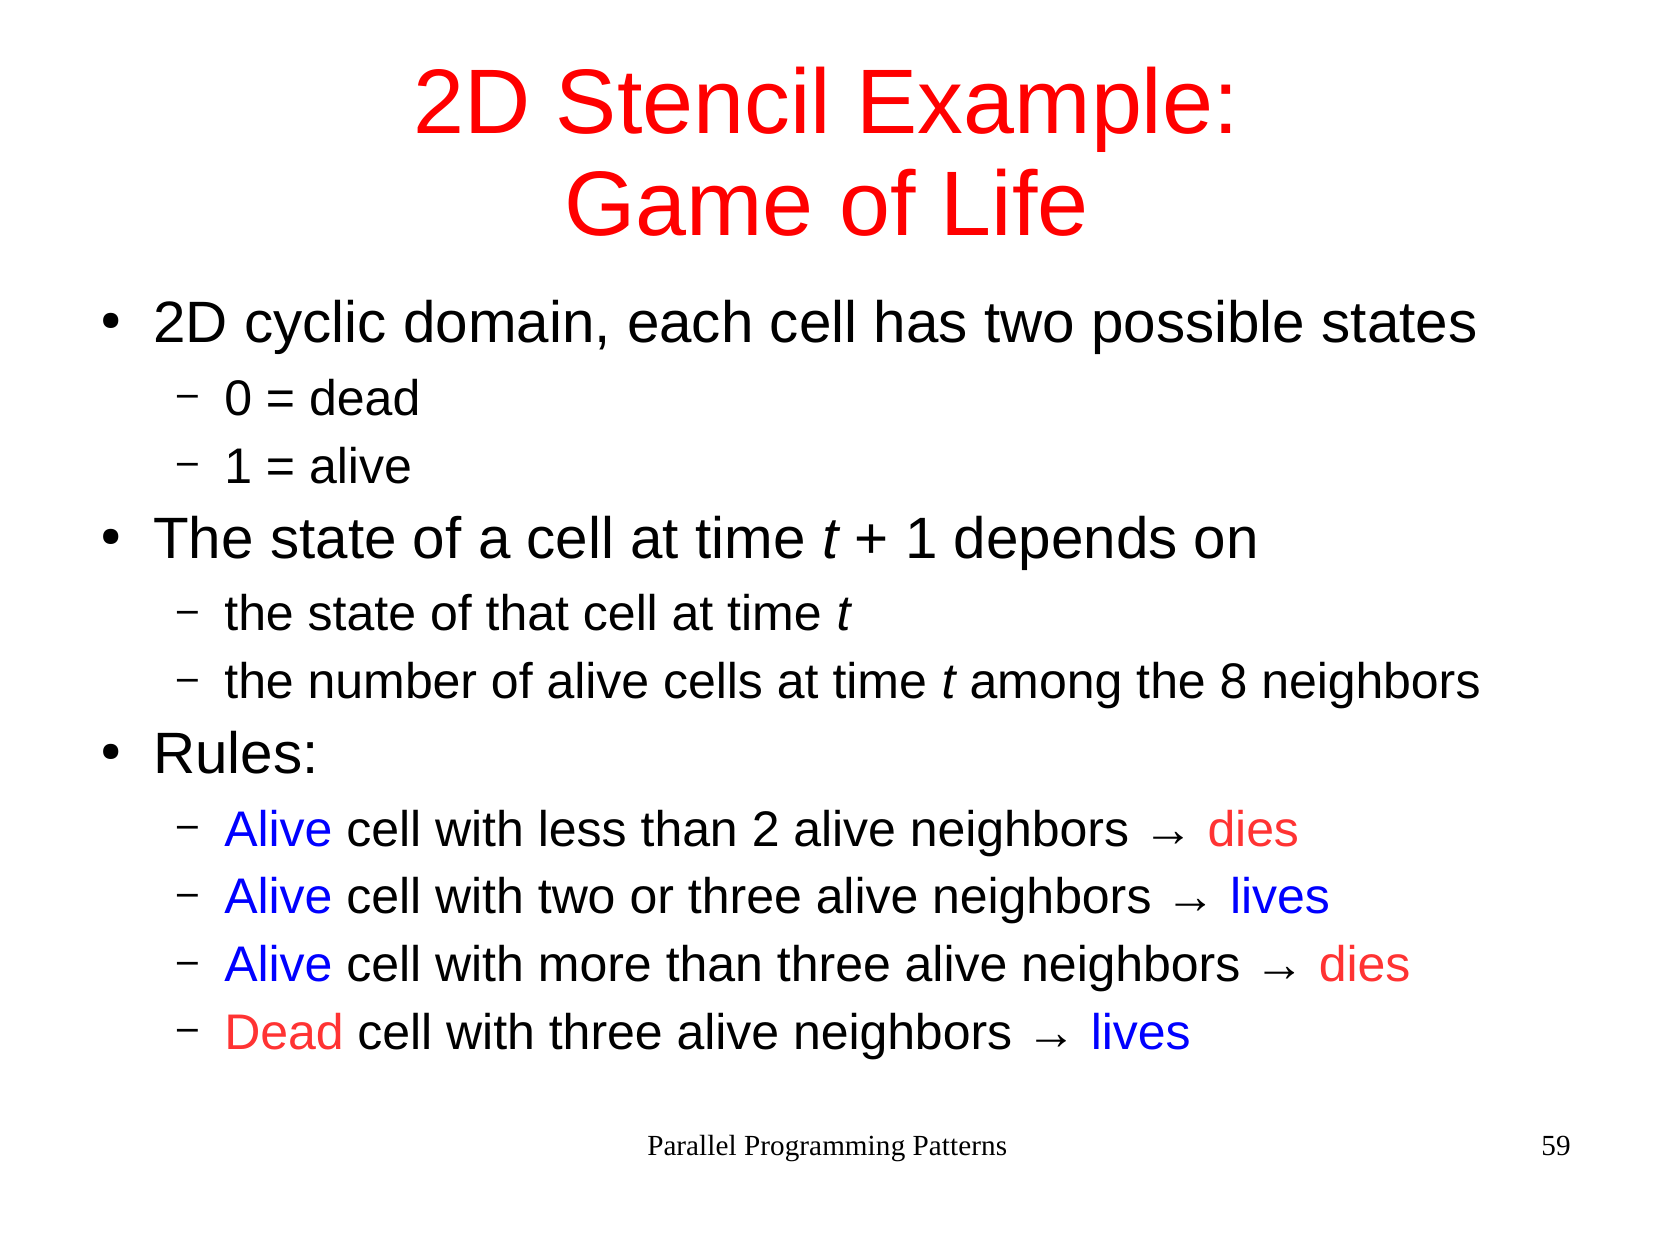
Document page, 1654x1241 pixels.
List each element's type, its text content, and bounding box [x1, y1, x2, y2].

list 2D cyclic domain, each cell has two possible states 0 = dead 1 = alive The state of a cell at time t + 1 depends on the state of that cell at time t the number of alive cells at time t among the 8 neighbors Rules: Alive cell with less than 2 alive neighbors → dies Alive cell with two or three alive neighbors → lives Alive cell with more than three alive neighbors → dies Dead cell with three alive neighbors → lives [82, 290, 1571, 1109]
title 2D Stencil Example: Game of Life [82, 49, 1571, 257]
